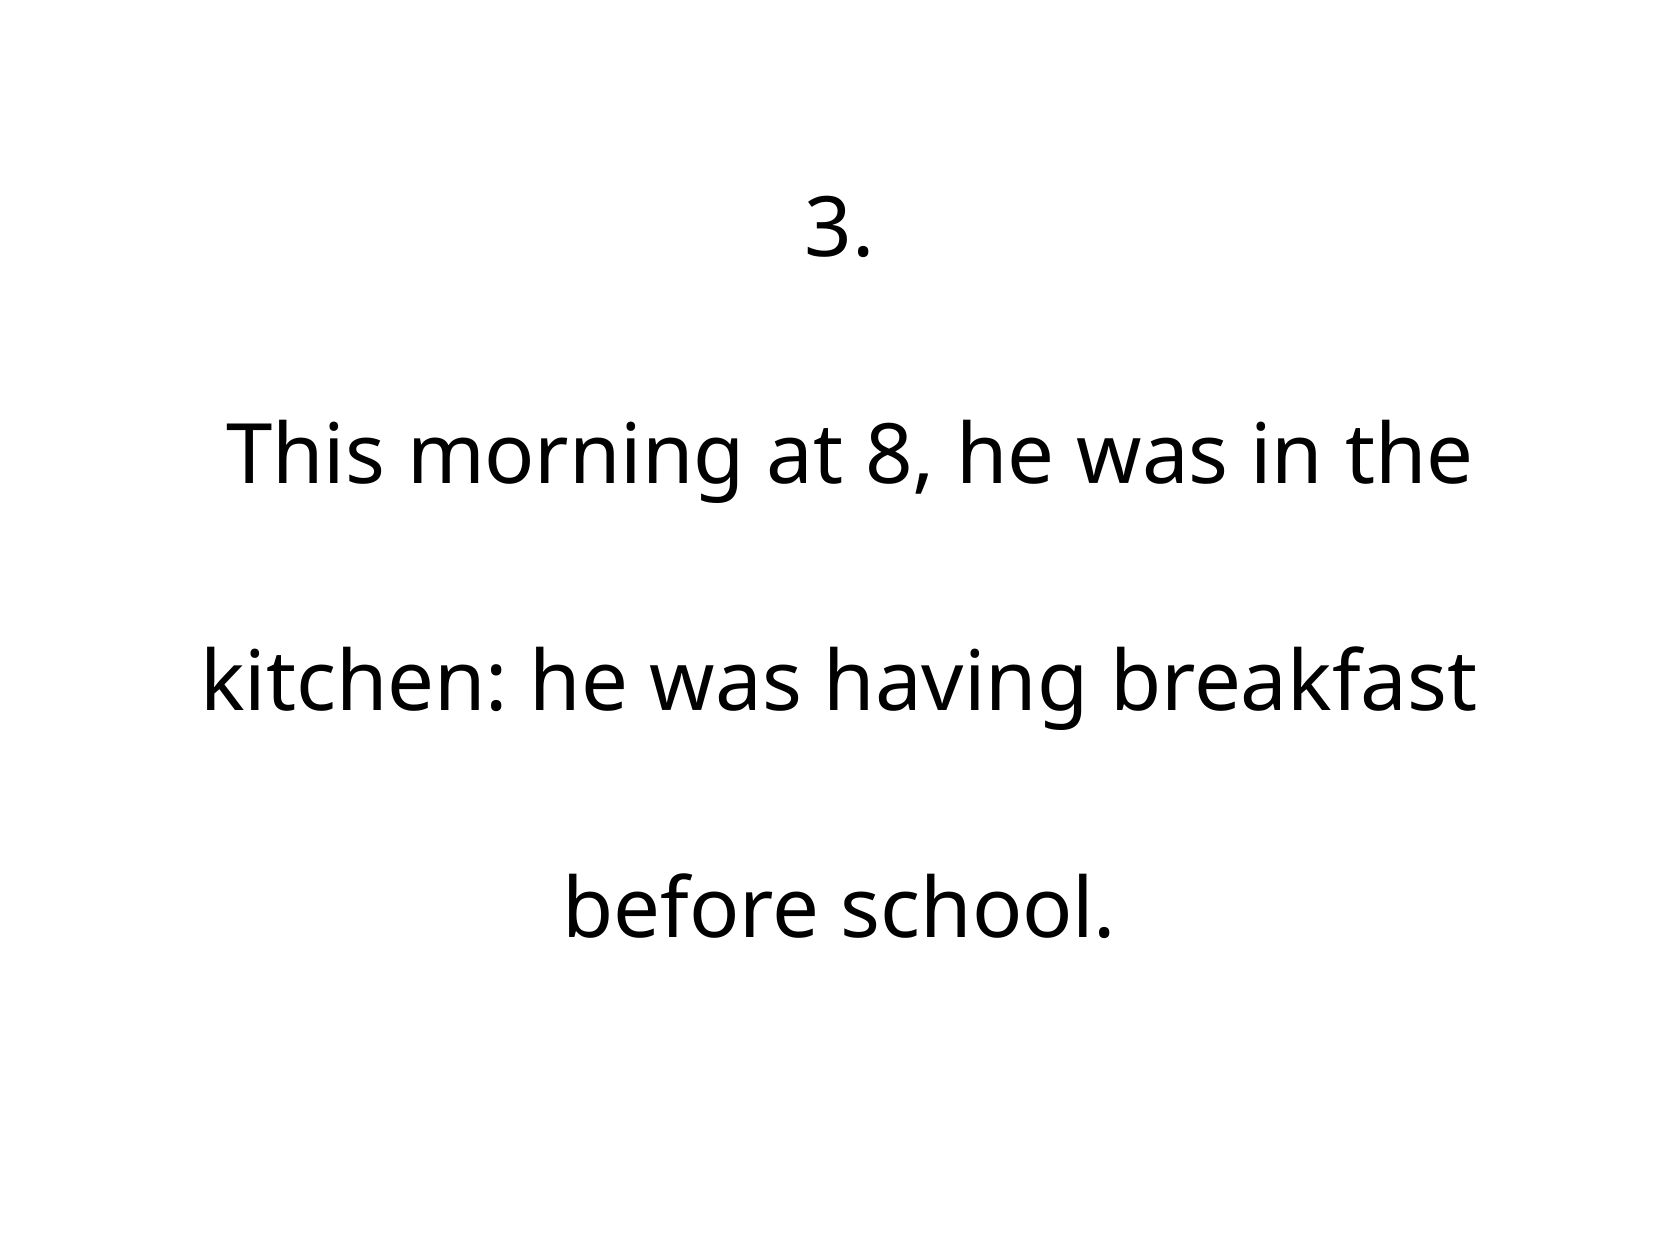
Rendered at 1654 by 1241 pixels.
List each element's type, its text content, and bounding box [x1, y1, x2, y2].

text_box 3. This morning at 8, he was in the kitchen: he was having breakfast before school. [59, 35, 1642, 1225]
